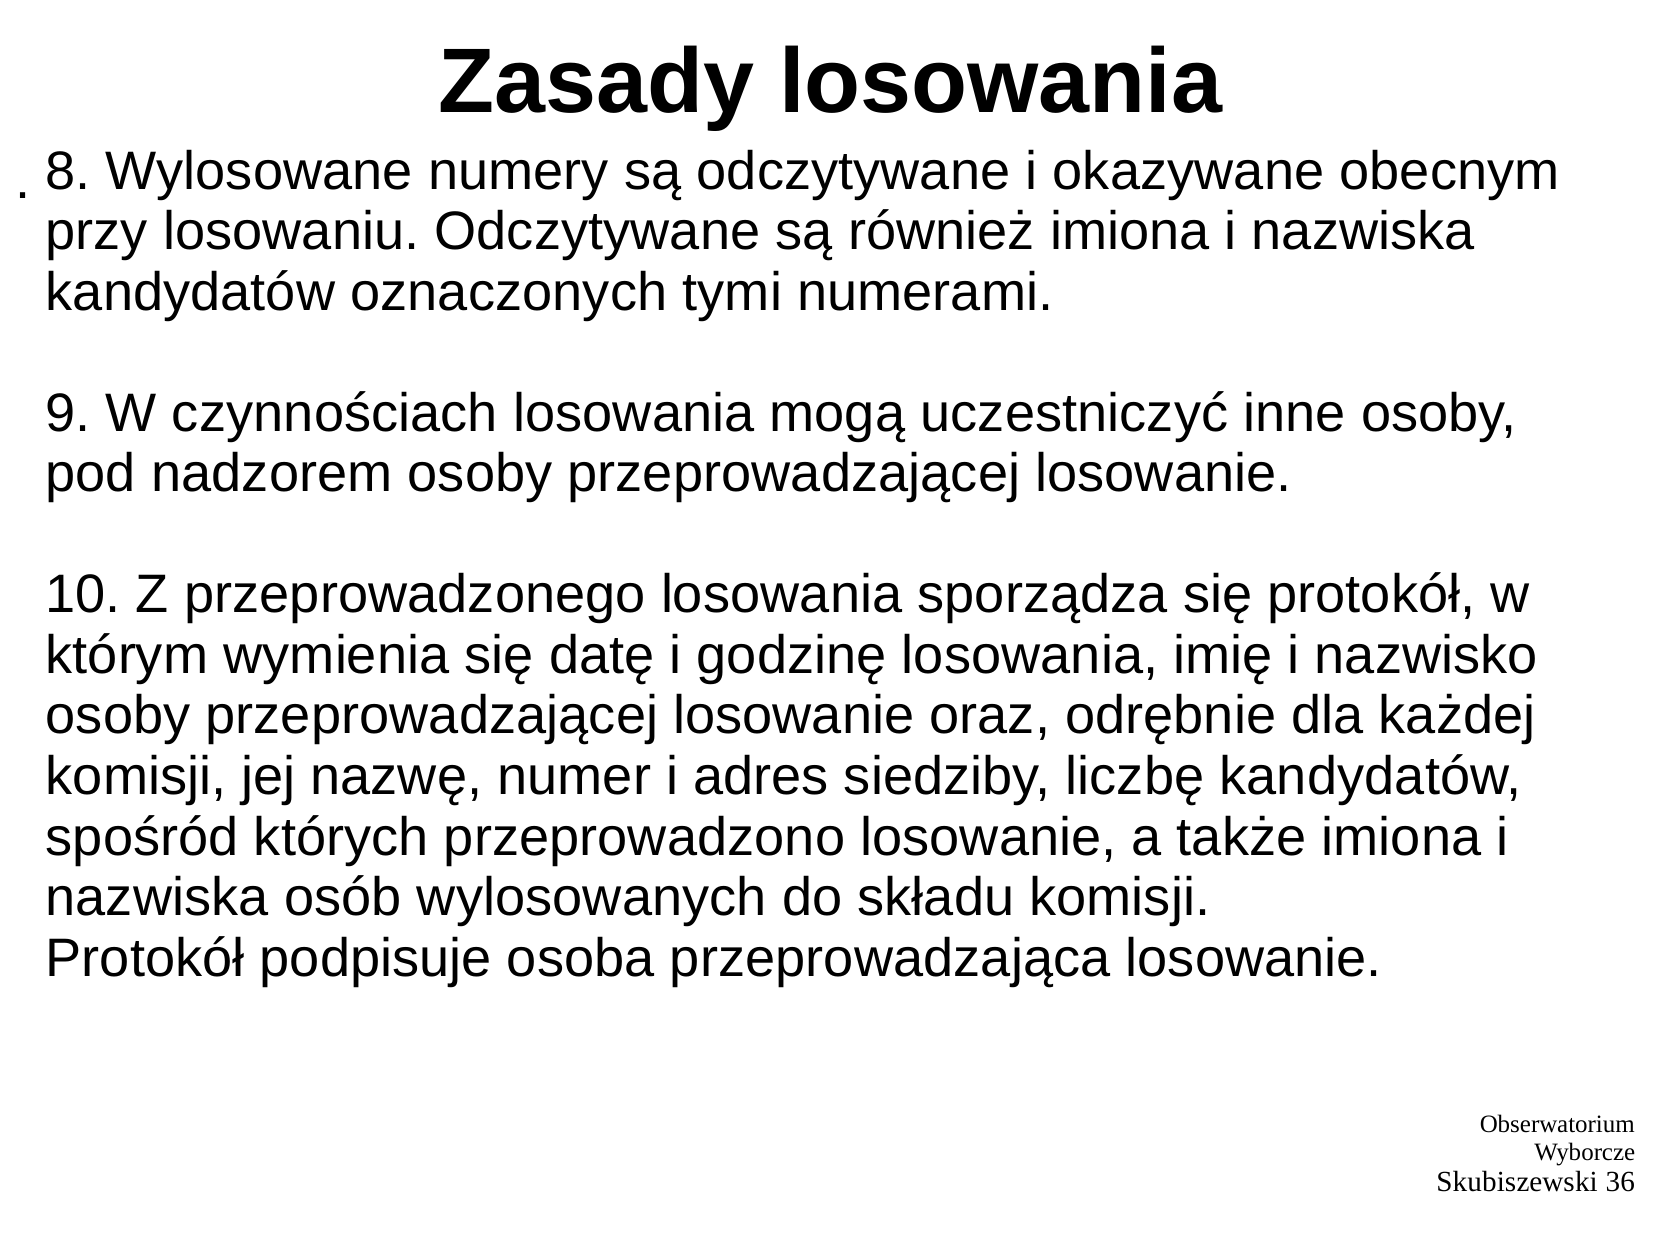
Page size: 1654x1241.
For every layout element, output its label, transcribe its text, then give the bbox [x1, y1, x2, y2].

text_box 8. Wylosowane numery są odczytywane i okazywane obecnym przy losowaniu. Odczytywane są również imiona i nazwiska kandydatów oznaczonych tymi numerami. 9. W czynnościach losowania mogą uczestniczyć inne osoby, pod nadzorem osoby przeprowadzającej losowanie. 10. Z przeprowadzonego losowania sporządza się protokół, w którym wymienia się datę i godzinę losowania, imię i nazwisko osoby przeprowadzającej losowanie oraz, odrębnie dla każdej komisji, jej nazwę, numer i adres siedziby, liczbę kandydatów, spośród których przeprowadzono losowanie, a także imiona i nazwiska osób wylosowanych do składu komisji. Protokół podpisuje osoba przeprowadzająca losowanie. [30, 90, 1611, 1240]
title Zasady losowania [86, 30, 1576, 90]
list . [15, 149, 30, 1110]
